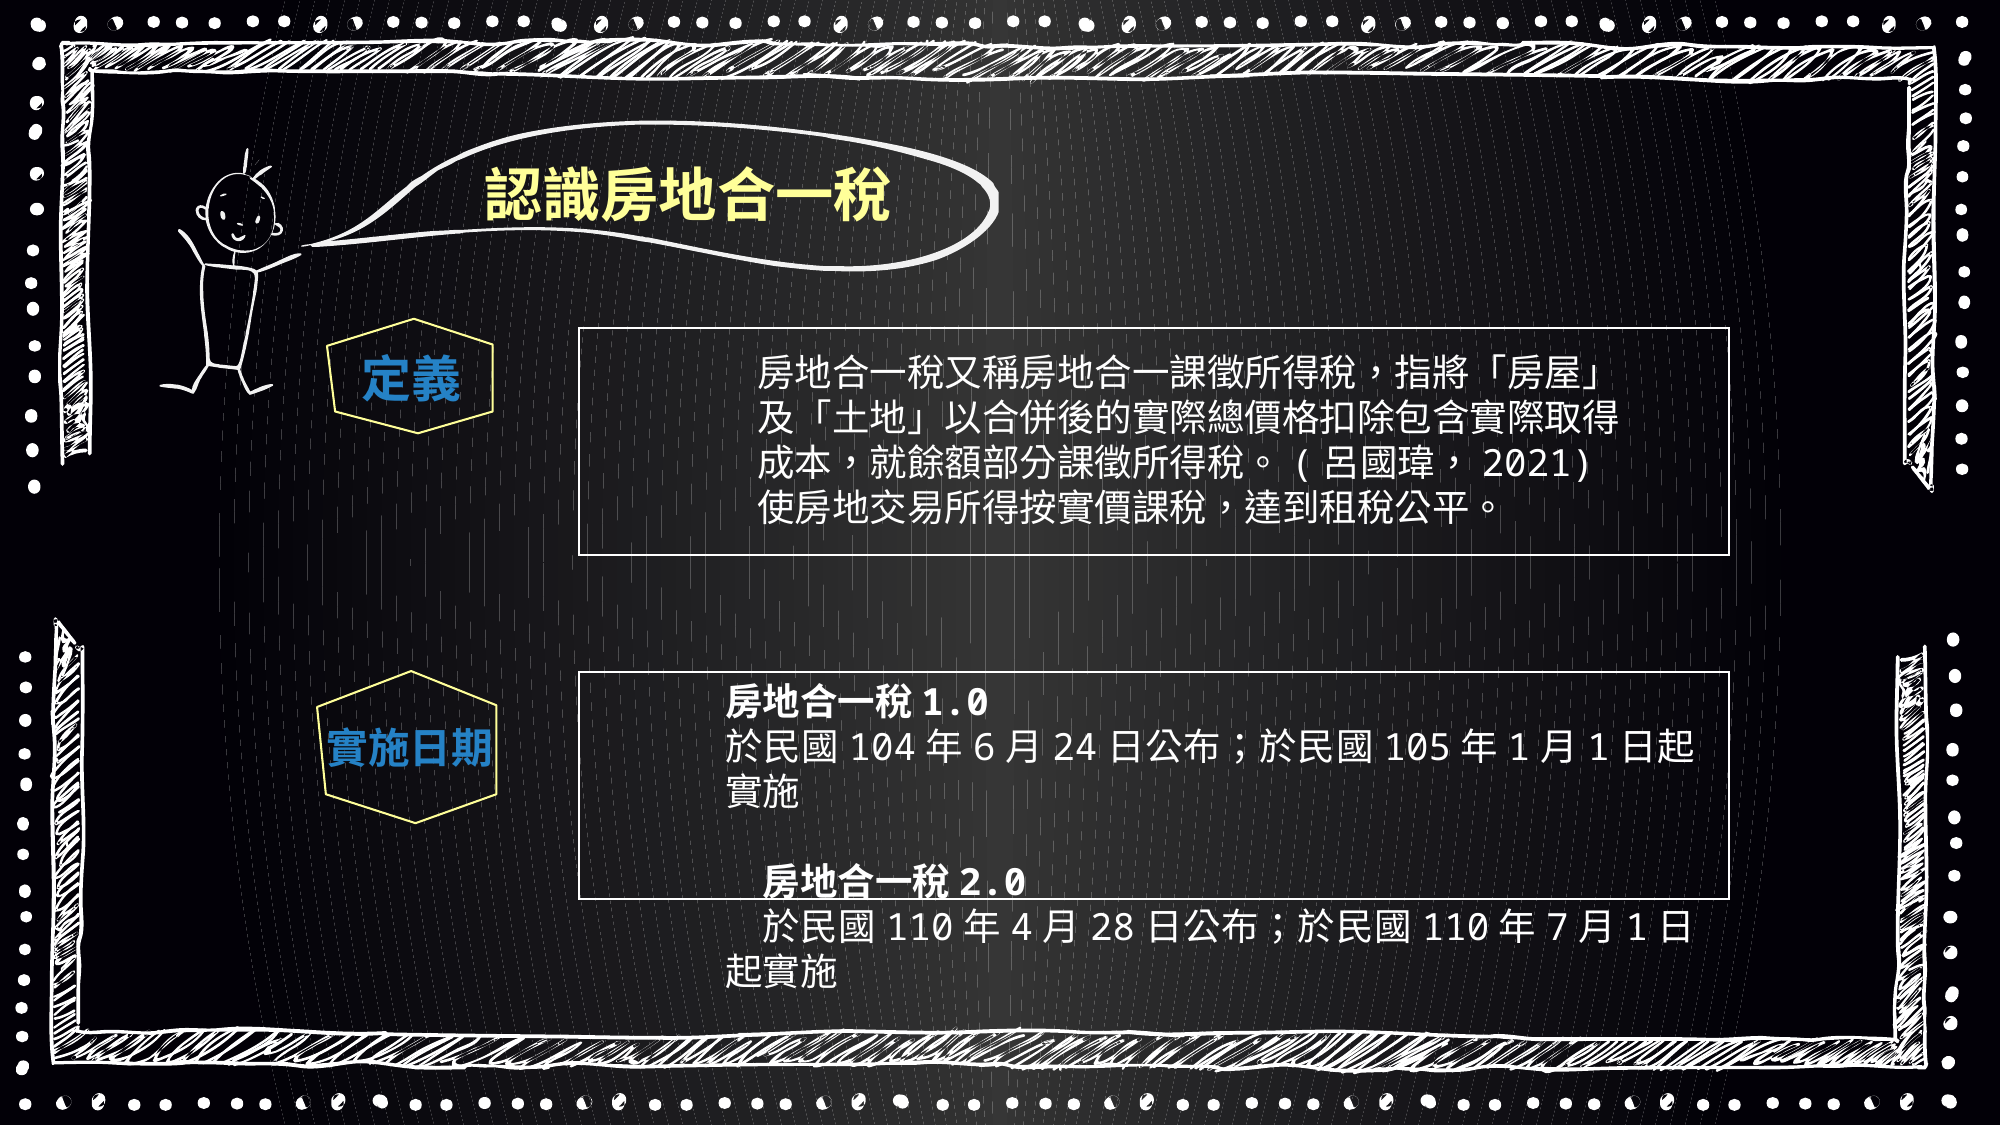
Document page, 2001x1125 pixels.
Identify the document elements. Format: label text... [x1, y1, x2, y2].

text_box 房地合一稅又稱房地合一課徵所得稅，指將「房屋」及「土地」以合併後的實際總價格扣除包含實際取得成本，就餘額部分課徵所得稅。(呂國瑋，2021) 使房地交易所得按實價課稅，達到租稅公平。 [592, 341, 1636, 536]
text_box 房地合一稅1.0 於民國104年6月24日公布；於民國105年1月1日起實施 房地合一稅2.0 於民國110年4月28日公布；於民國110年7月1日起實施 [710, 673, 1710, 898]
text_box 定義 [346, 340, 538, 416]
text_box 房地合一稅1.0 於民國104年6月24日公布；於民國105年1月1日起實施 房地合一稅2.0 於民國110年4月28日公布；於民國110年7月1日起實施 [710, 900, 1710, 1001]
picture [159, 119, 999, 396]
text_box 認識房地合一稅 [469, 151, 1053, 236]
text_box 實施日期 [311, 714, 549, 780]
